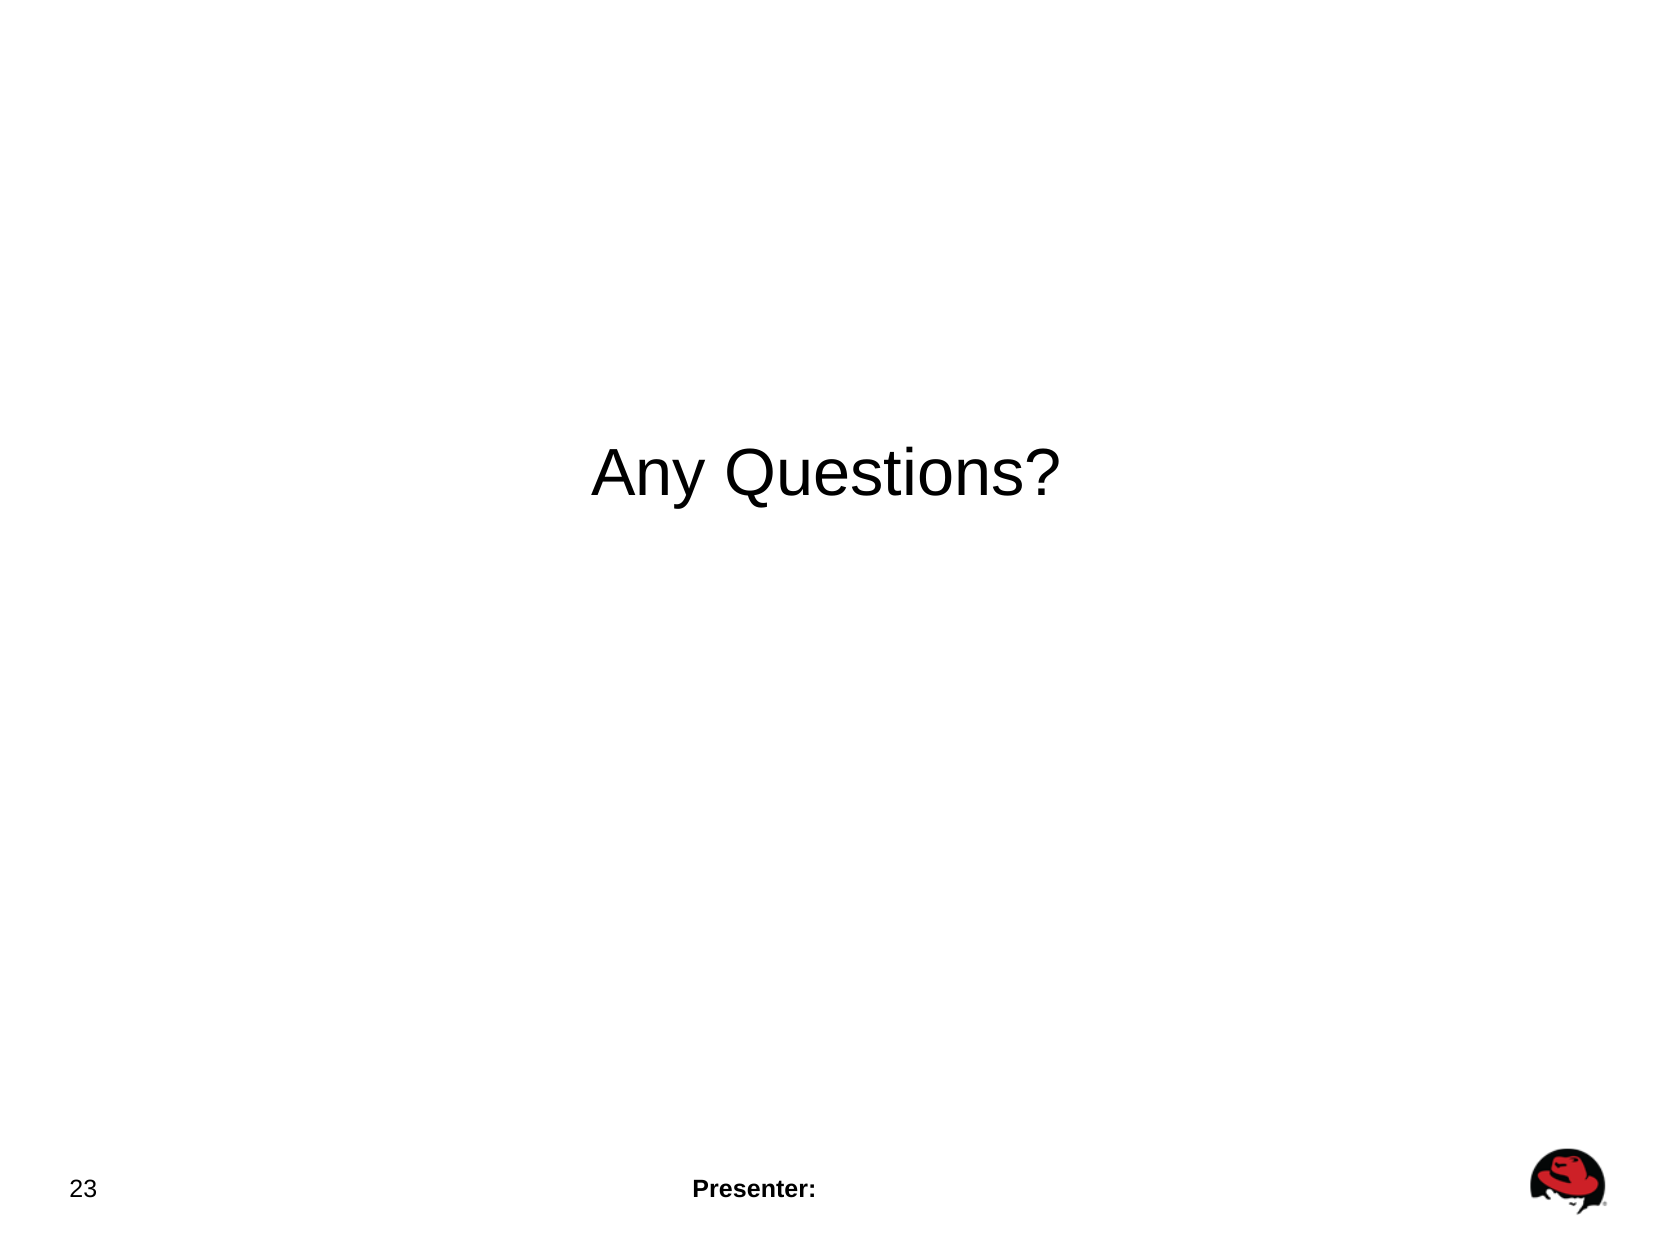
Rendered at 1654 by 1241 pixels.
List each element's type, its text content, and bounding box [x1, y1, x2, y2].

subtitle Any Questions? [82, 37, 1571, 1039]
picture [1529, 1146, 1613, 1224]
